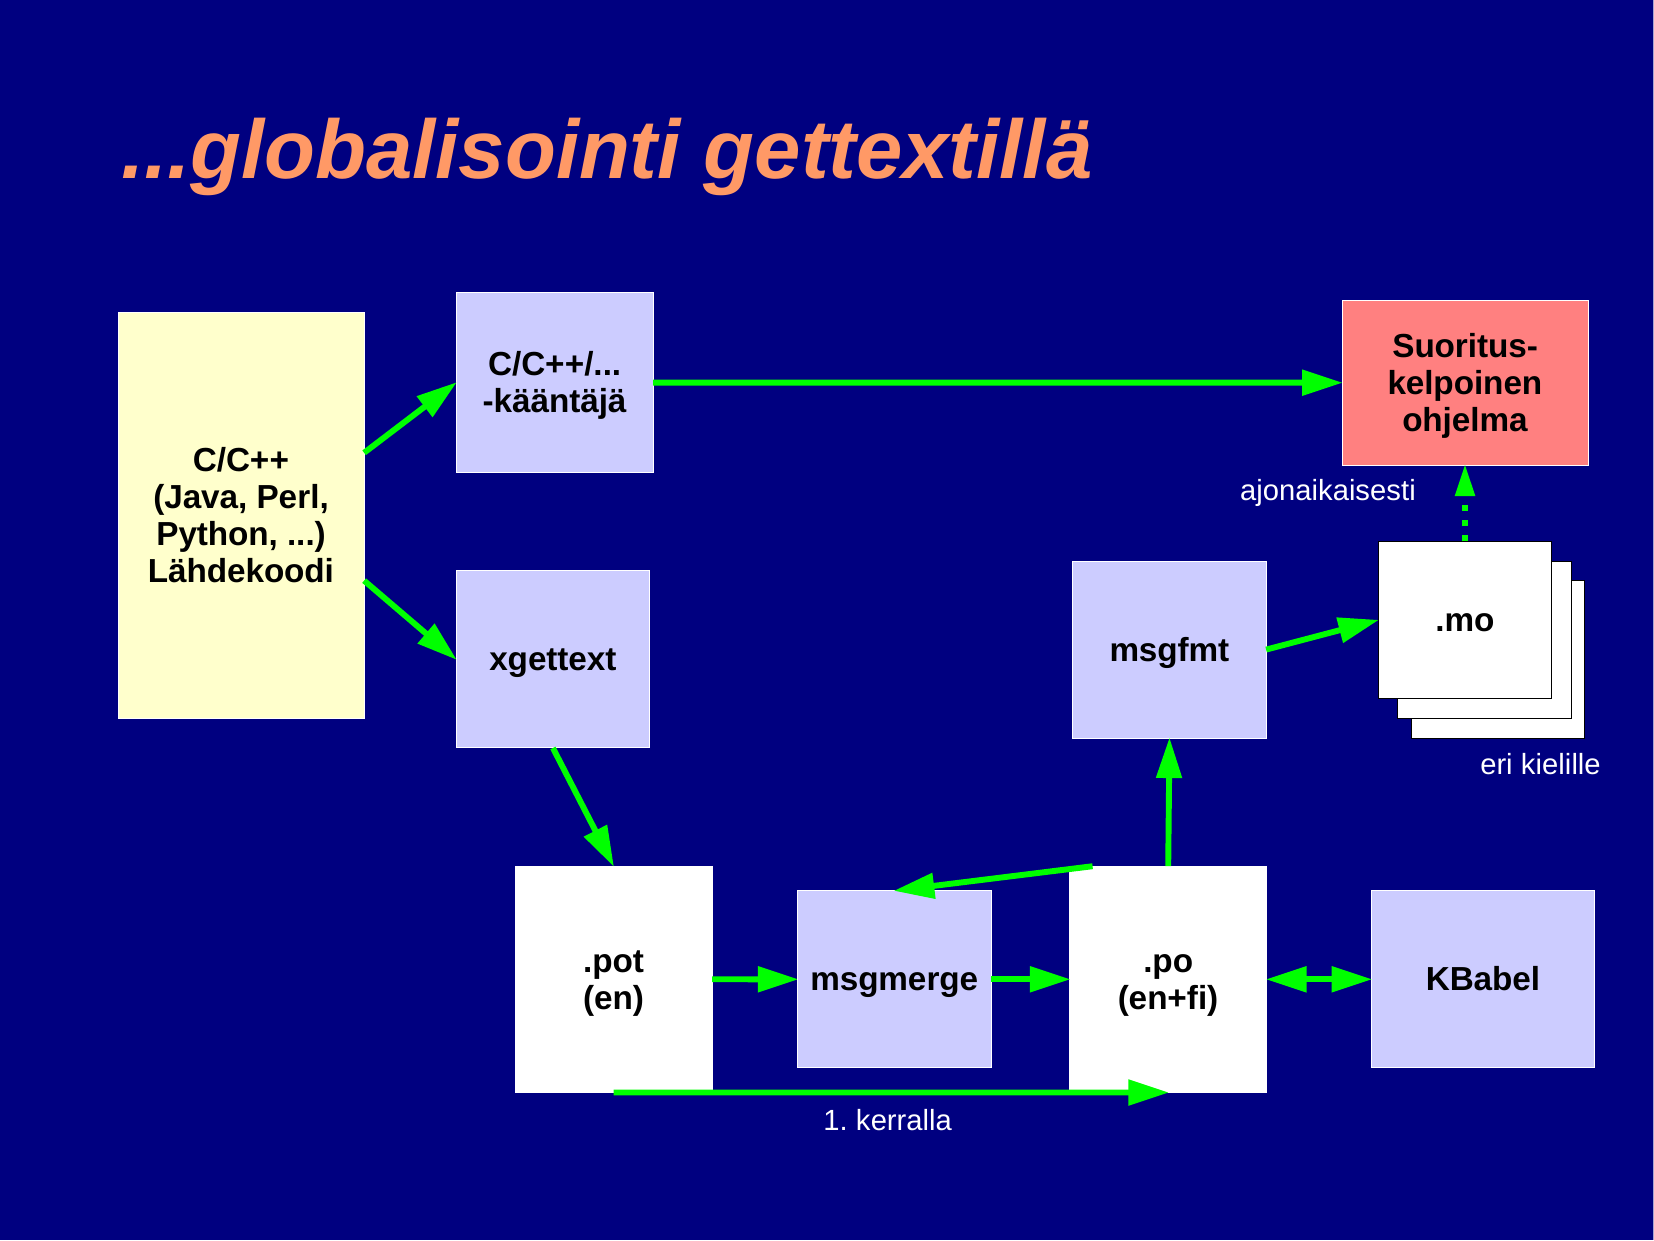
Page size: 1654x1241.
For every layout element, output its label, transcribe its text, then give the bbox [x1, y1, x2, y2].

text_box [108, 265, 1634, 1152]
title ...globalisointi gettextillä [121, 46, 1534, 254]
